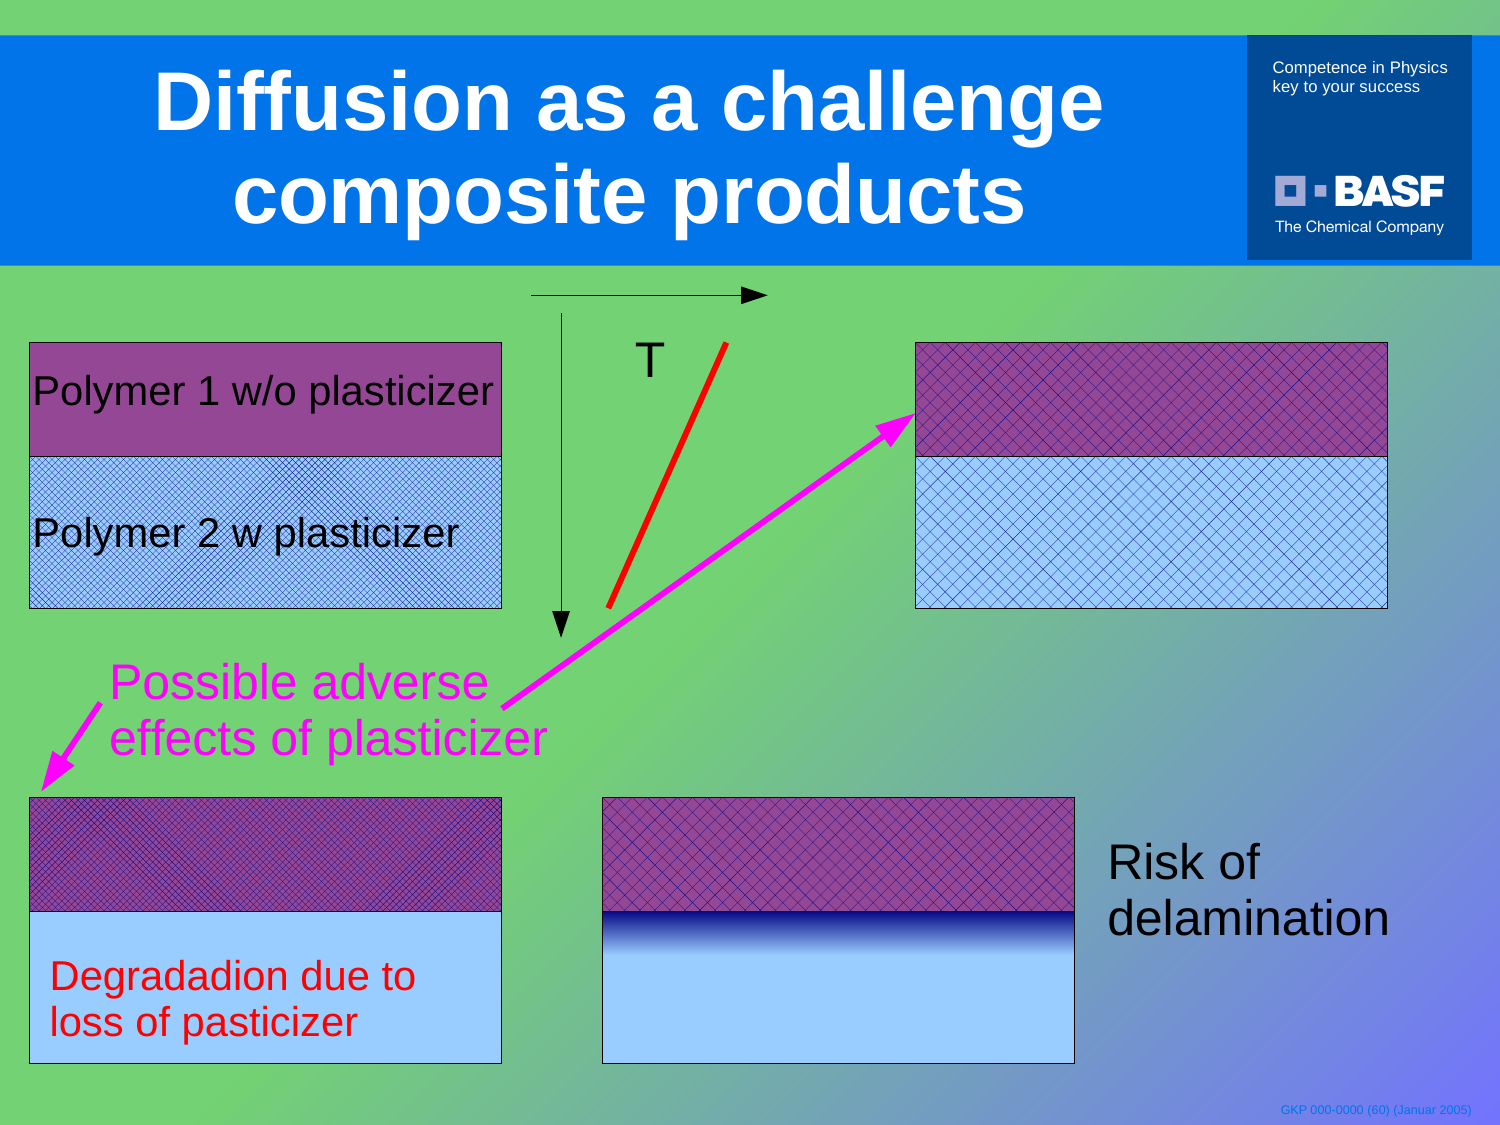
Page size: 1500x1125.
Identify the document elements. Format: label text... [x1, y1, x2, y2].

text_box [915, 342, 1388, 609]
title Going micro and nano: approaching the apparent dwarf [1438, 1063, 1500, 1125]
title Diffusion as a challenge composite products [27, 54, 1232, 246]
text_box Risk of delamination [1092, 839, 1406, 954]
text_box [29, 422, 502, 609]
text_box [602, 767, 1500, 1064]
text_box Polymer 2 w plasticizer [17, 502, 475, 564]
text_box [29, 797, 502, 1064]
text_box T [620, 324, 681, 396]
text_box Possible adverse effects of plasticizer [94, 647, 564, 774]
text_box [29, 342, 502, 360]
text_box Polymer 1 w/o plasticizer [17, 360, 510, 422]
picture [1247, 35, 1472, 260]
text_box Degradadion due to loss of pasticizer [34, 944, 443, 1054]
